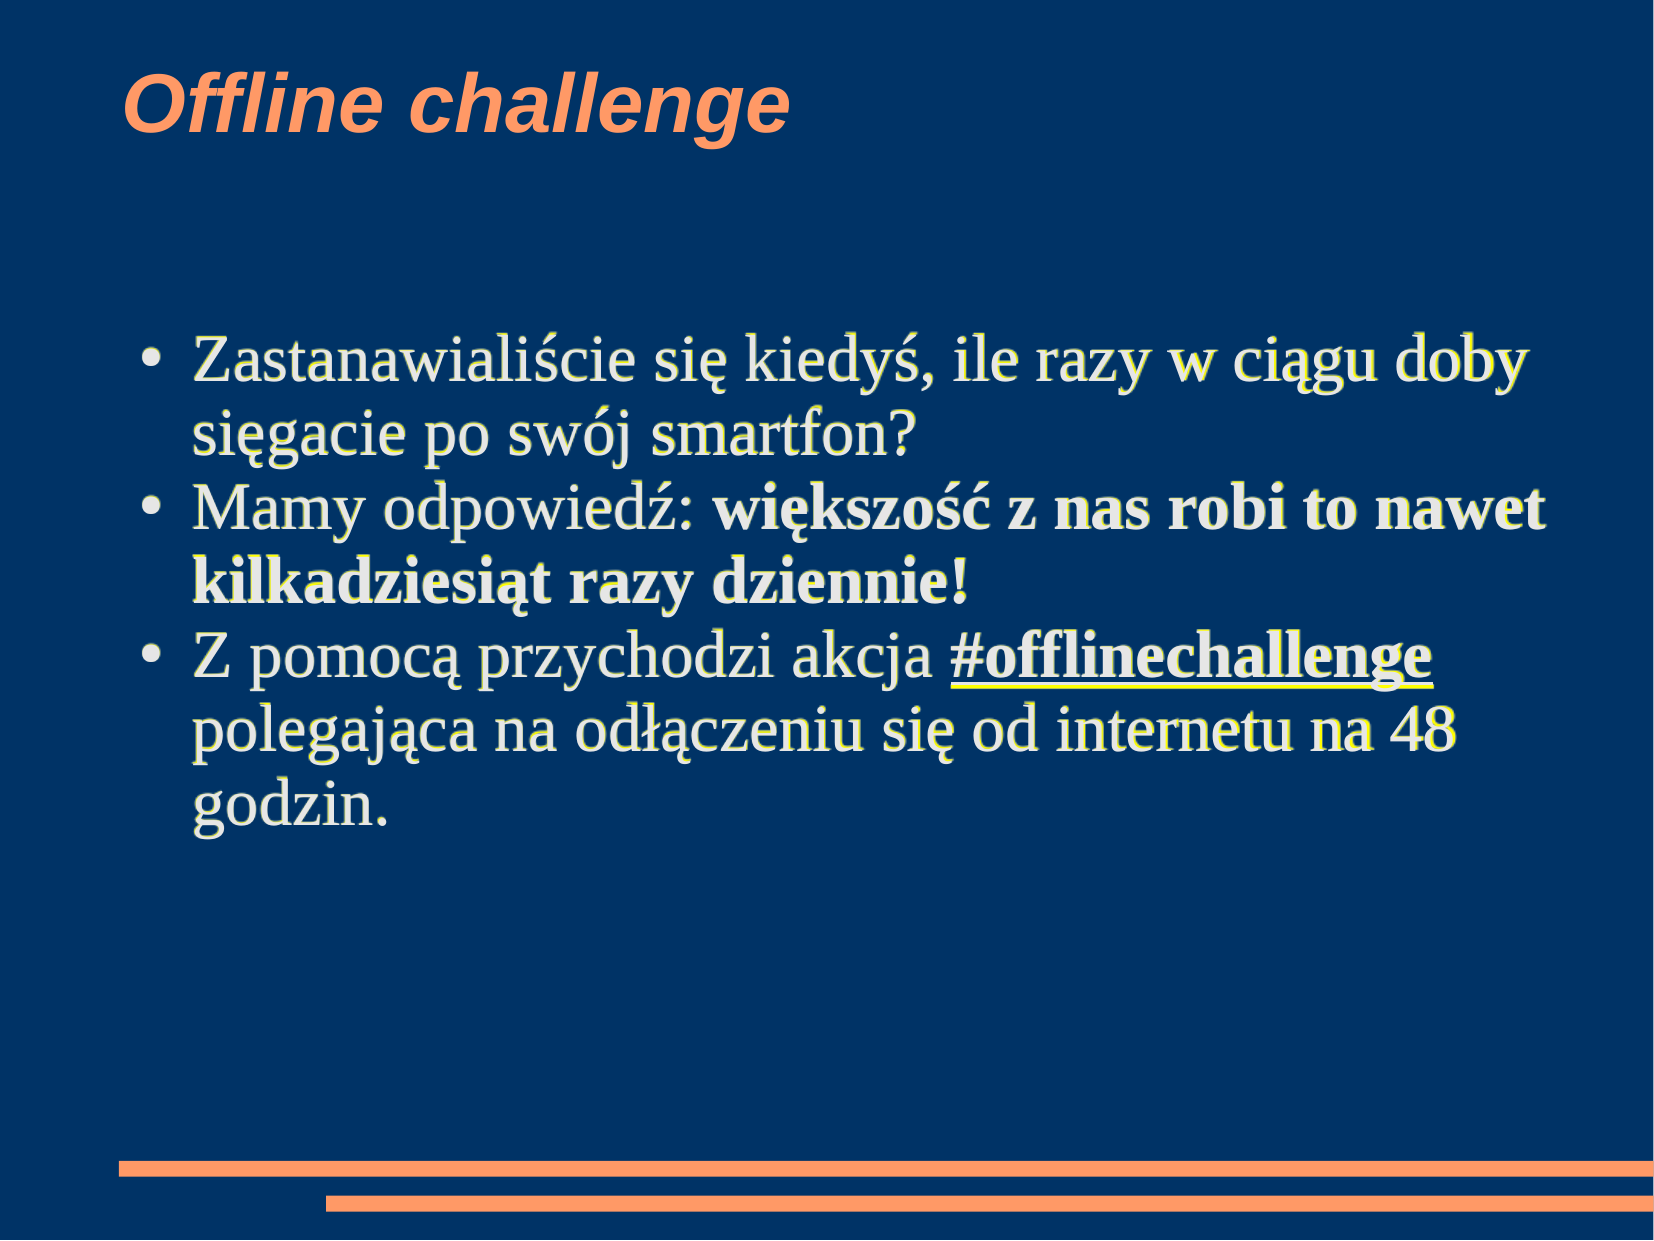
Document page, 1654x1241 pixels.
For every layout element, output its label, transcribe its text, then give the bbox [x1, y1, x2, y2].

list Zastanawialiście się kiedyś, ile razy w ciągu doby sięgacie po swój smartfon? Mamy odpowiedź: większość z nas robi to nawet kilkadziesiąt razy dziennie! Z pomocą przychodzi akcja #offlinechallenge polegająca na odłączeniu się od internetu na 48 godzin. [121, 321, 1561, 1132]
title Offline challenge [121, 46, 1534, 254]
